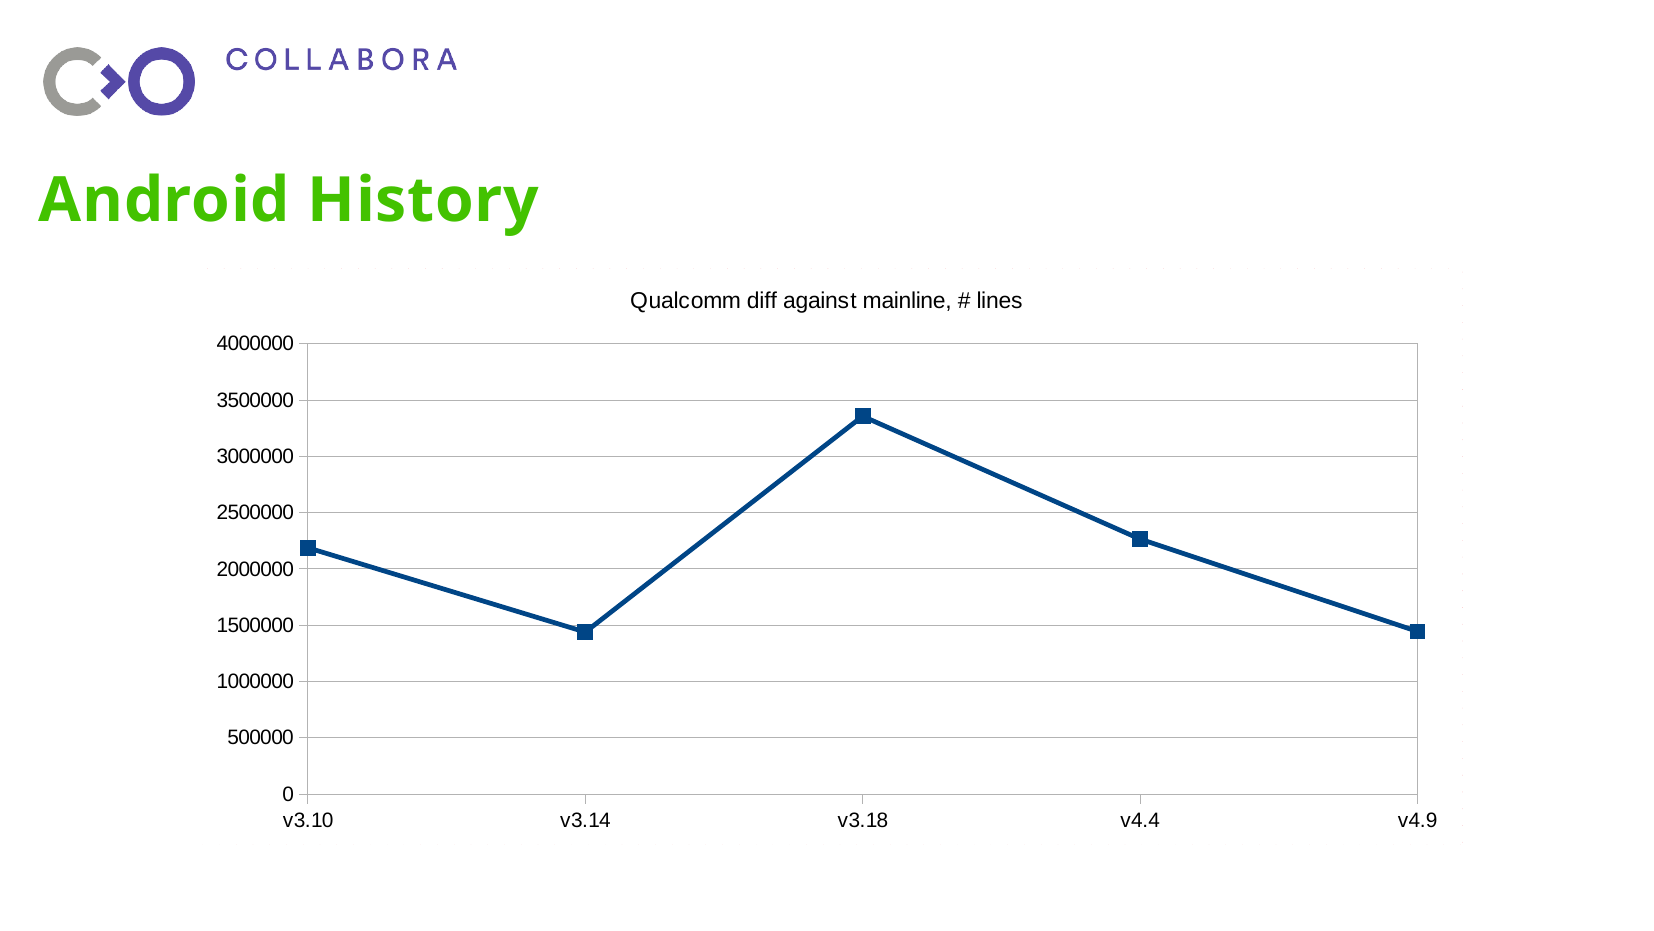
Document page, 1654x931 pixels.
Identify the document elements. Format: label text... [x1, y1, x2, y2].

picture [43, 47, 457, 116]
chart [191, 268, 1463, 845]
title Android History [38, 159, 1614, 216]
